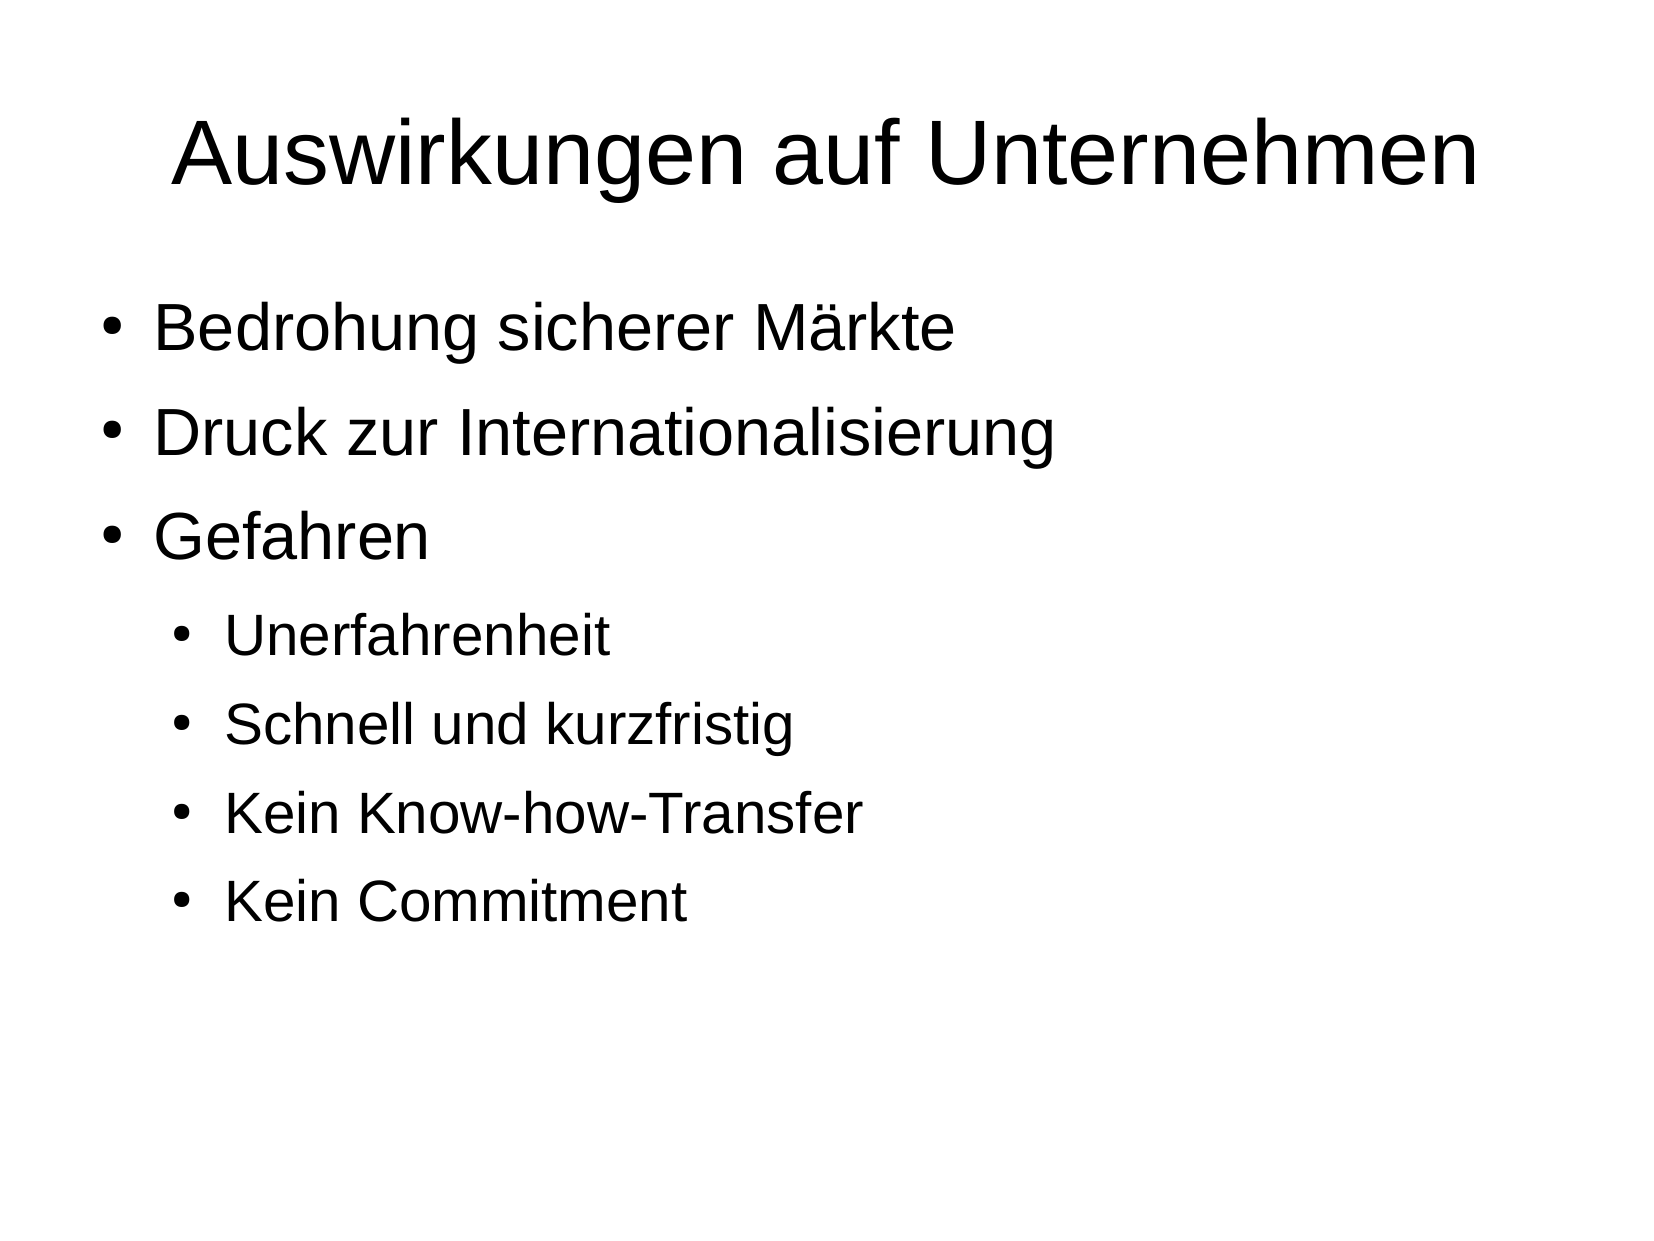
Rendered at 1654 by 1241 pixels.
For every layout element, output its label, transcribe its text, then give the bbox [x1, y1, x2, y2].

list Bedrohung sicherer Märkte Druck zur Internationalisierung Gefahren Unerfahrenheit Schnell und kurzfristig Kein Know-how-Transfer Kein Commitment [82, 290, 1571, 1109]
title Auswirkungen auf Unternehmen [82, 49, 1571, 257]
